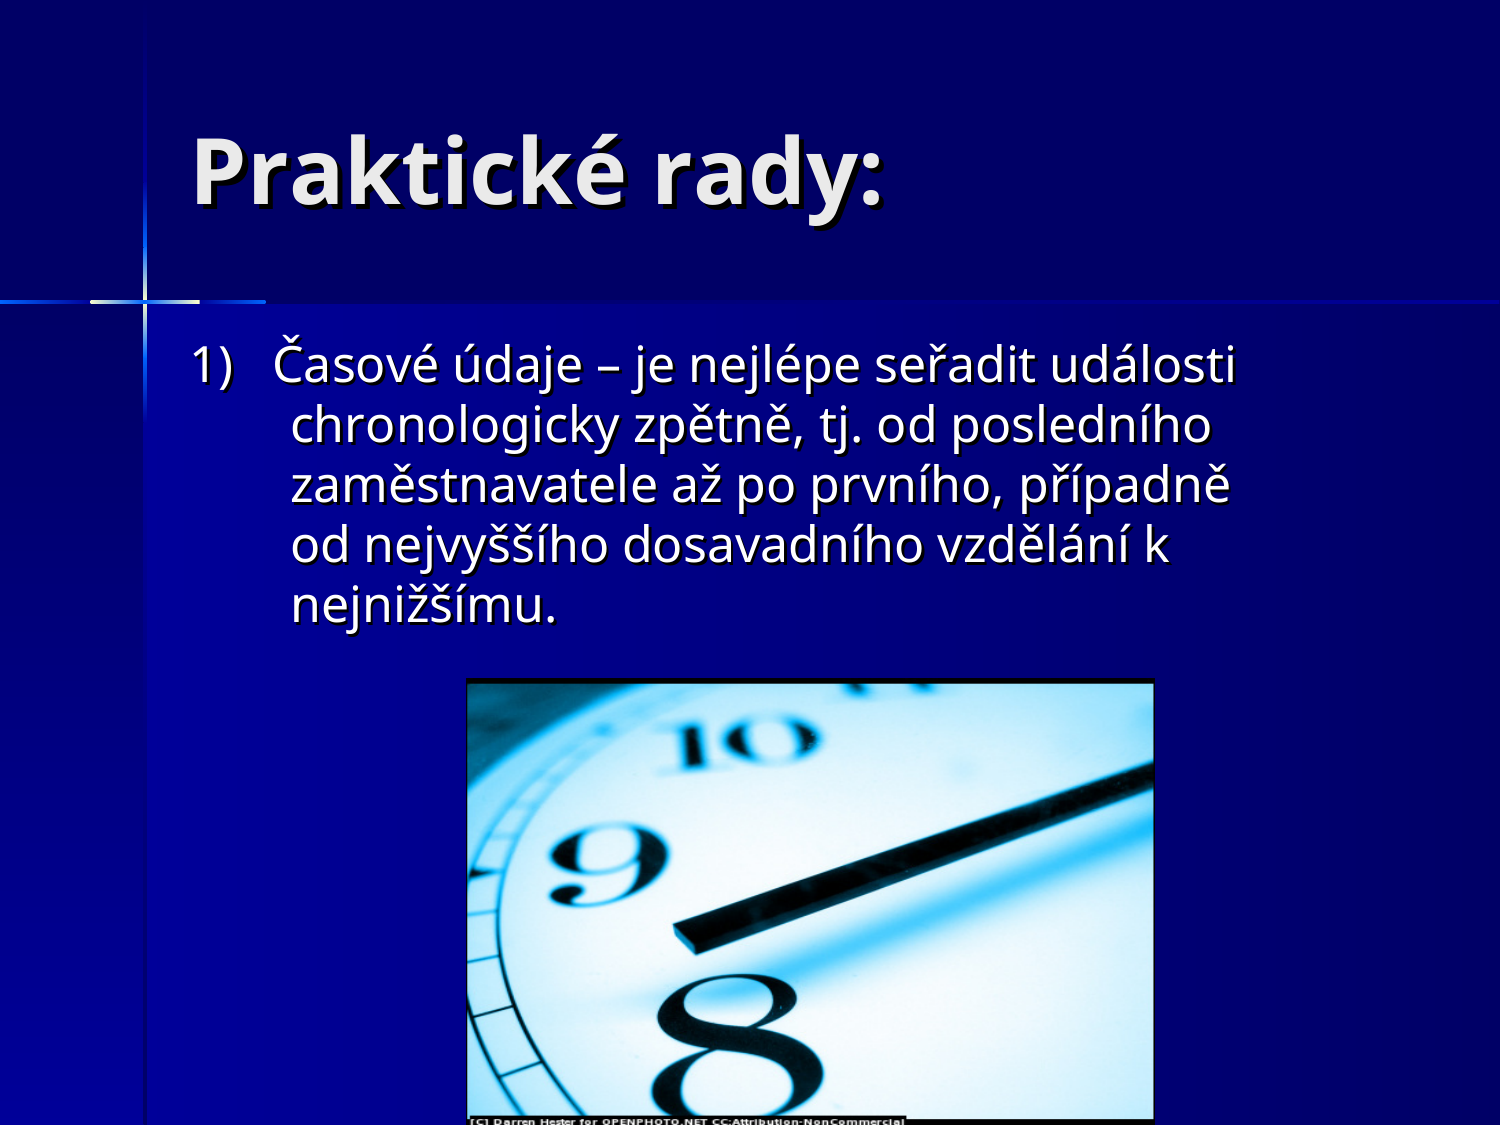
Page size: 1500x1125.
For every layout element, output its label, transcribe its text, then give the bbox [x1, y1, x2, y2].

list 1) Časové údaje – je nejlépe seřadit události chronologicky zpětně, tj. od posledního zaměstnavatele až po prvního, případně od nejvyššího dosavadního vzdělání k nejnižšímu. [174, 324, 1413, 1001]
title Praktické rady: [174, 49, 1413, 285]
text_box [466, 678, 1155, 1125]
